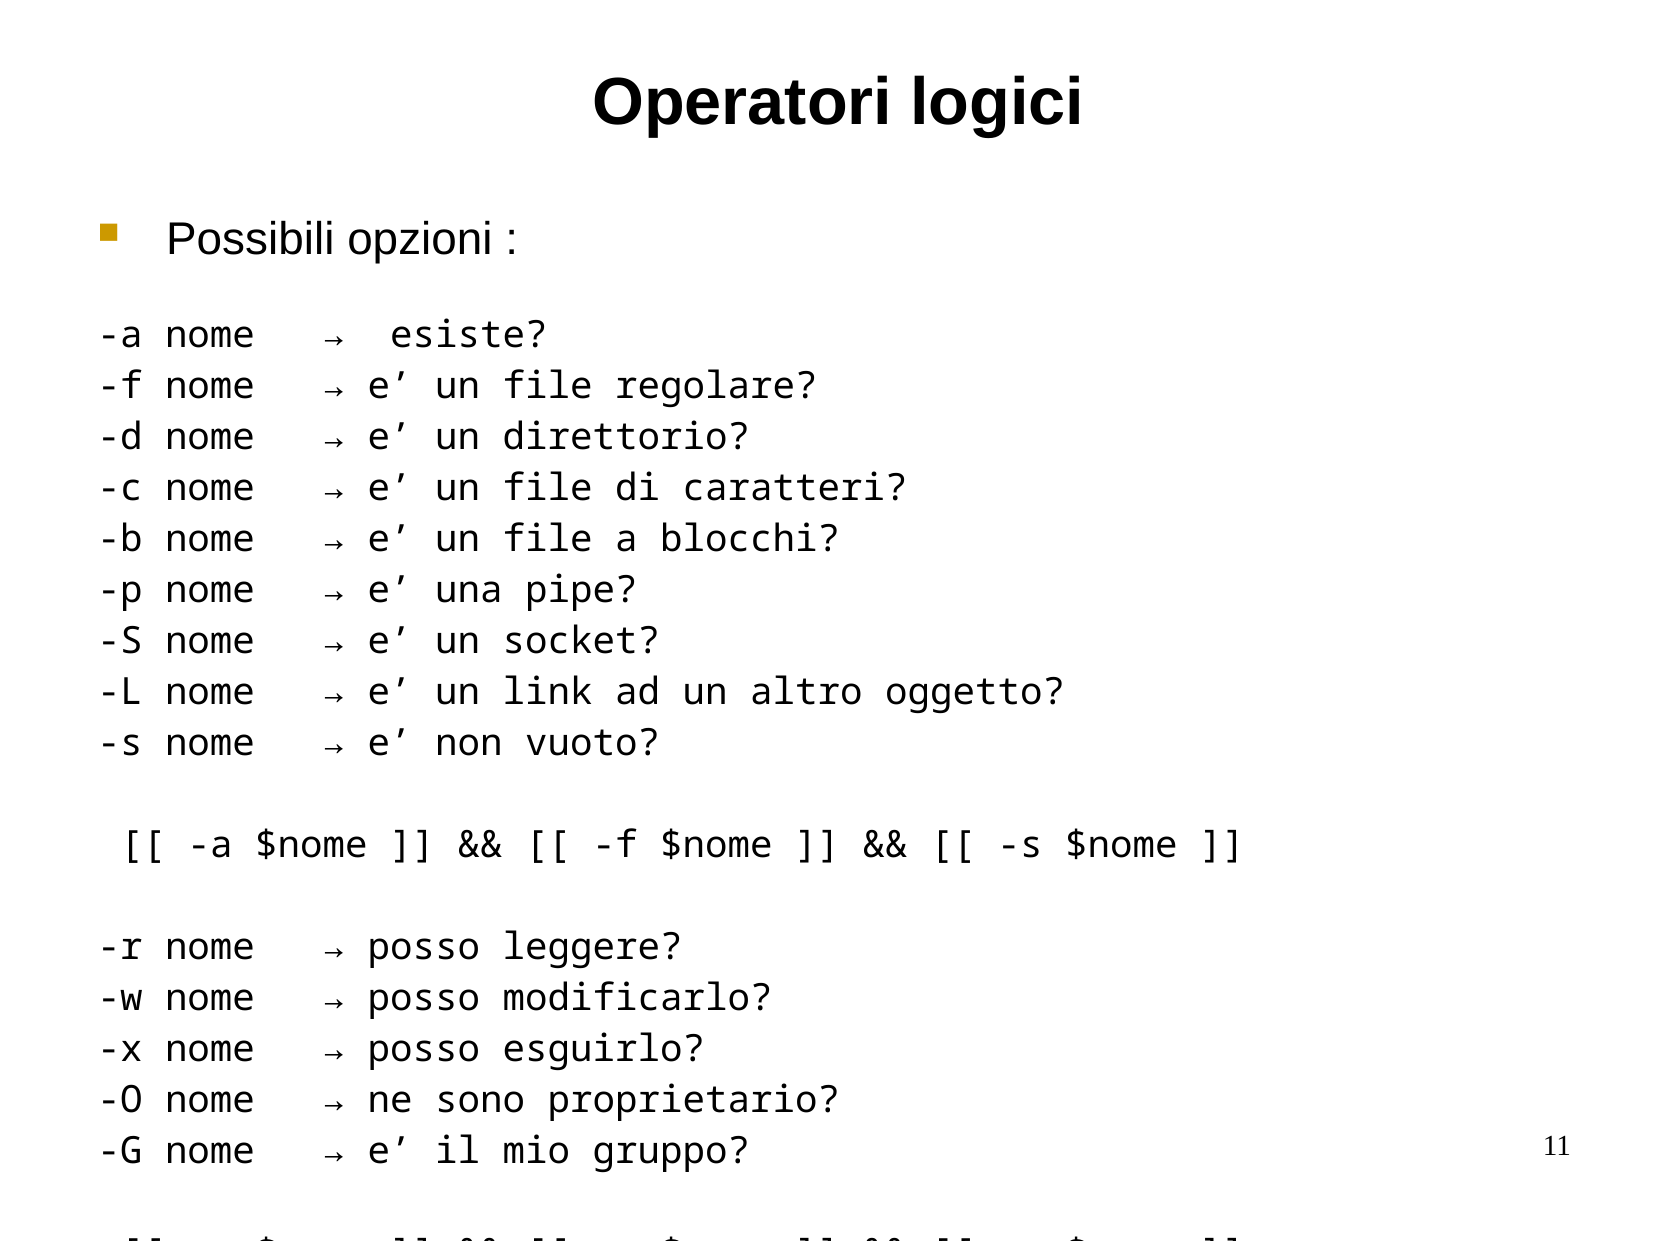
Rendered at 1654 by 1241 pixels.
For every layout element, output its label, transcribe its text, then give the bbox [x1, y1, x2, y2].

text_box -a nome → esiste? -f nome → e’ un file regolare? -d nome → e’ un direttorio? -c nome → e’ un file di caratteri? -b nome → e’ un file a blocchi? -p nome → e’ una pipe? -S nome → e’ un socket? -L nome → e’ un link ad un altro oggetto? -s nome → e’ non vuoto? [[ -a $nome ]] && [[ -f $nome ]] && [[ -s $nome ]] -r nome → posso leggere? -w nome → posso modificarlo? -x nome → posso esguirlo? -O nome → ne sono proprietario? -G nome → e’ il mio gruppo? [[ -r $nome ]] && [[ -w $nome ]] && [[ -x $nome ]] [82, 300, 1546, 1186]
list Possibili opzioni : [82, 200, 1571, 1091]
title Operatori logici [82, 50, 1571, 200]
